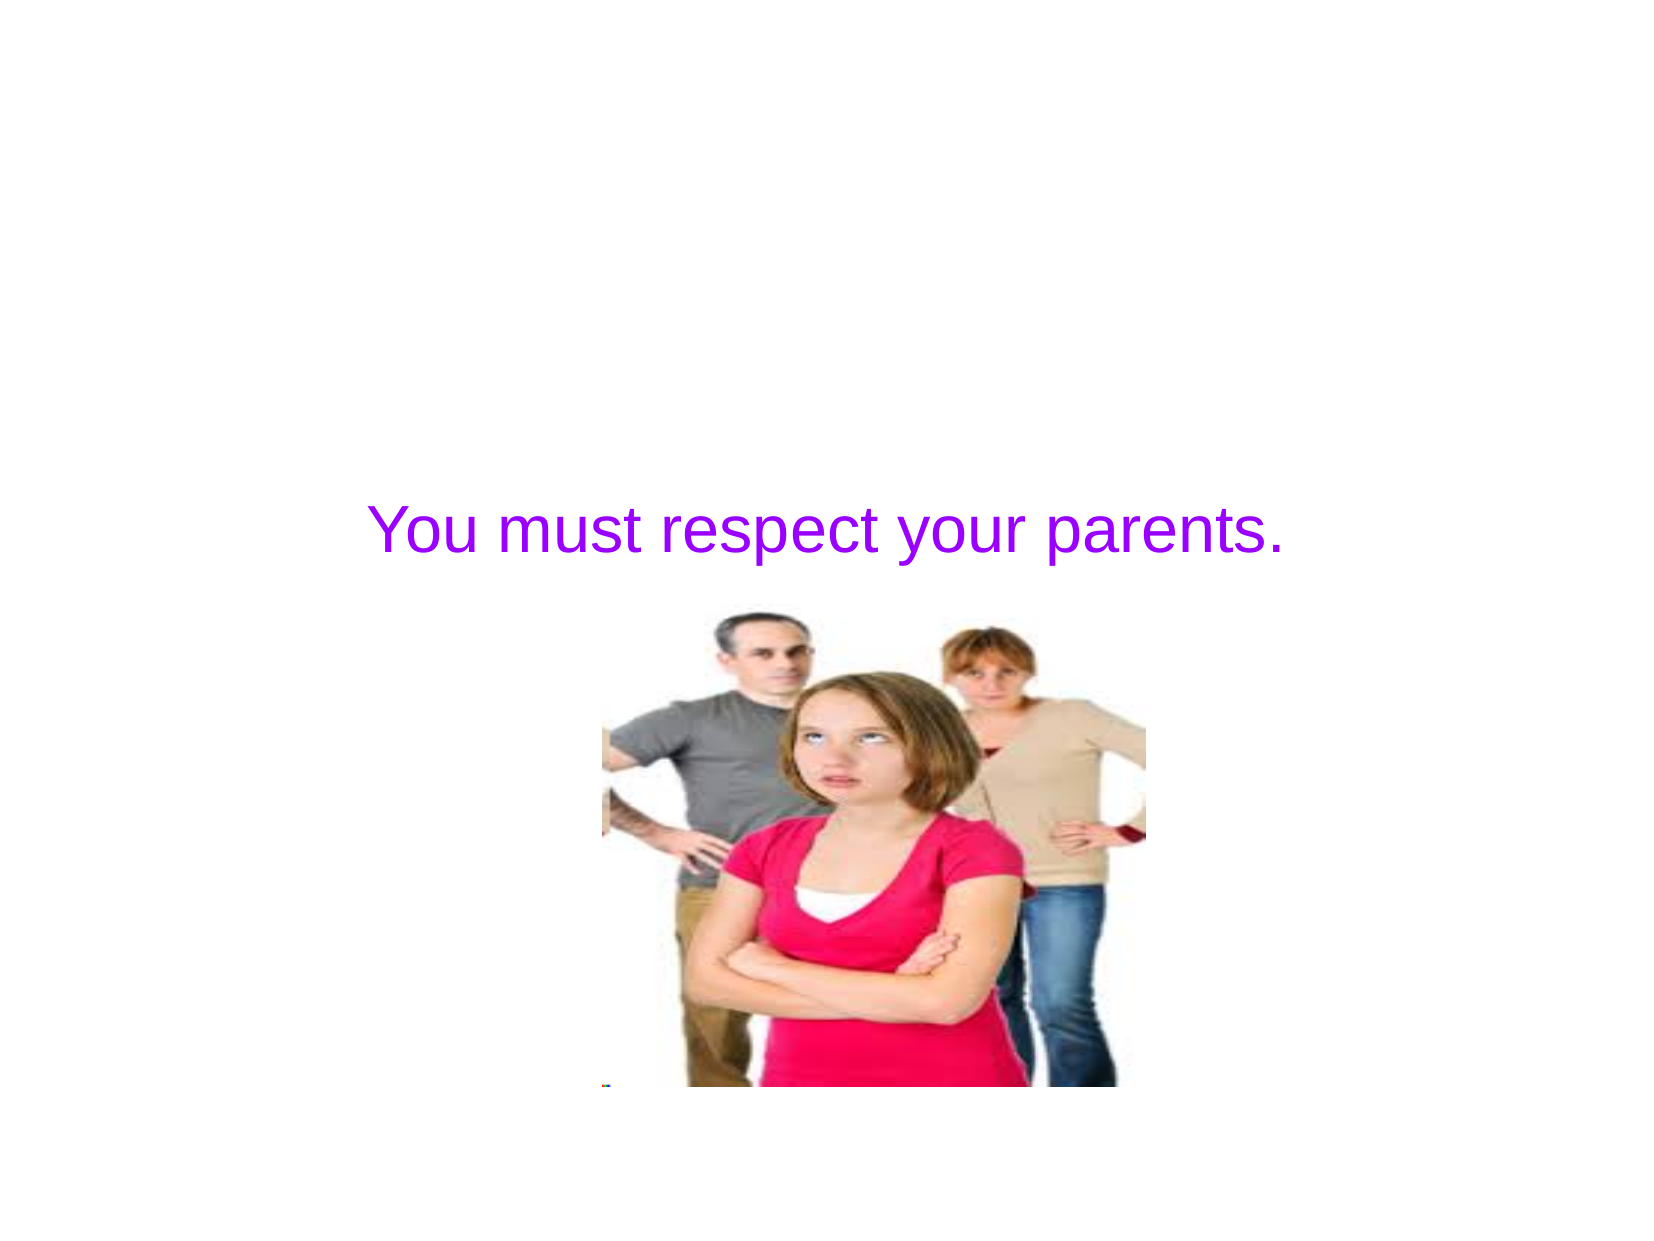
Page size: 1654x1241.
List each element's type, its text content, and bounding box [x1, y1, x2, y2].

picture [602, 590, 1146, 1087]
subtitle You must respect your parents. [82, 49, 1571, 1010]
